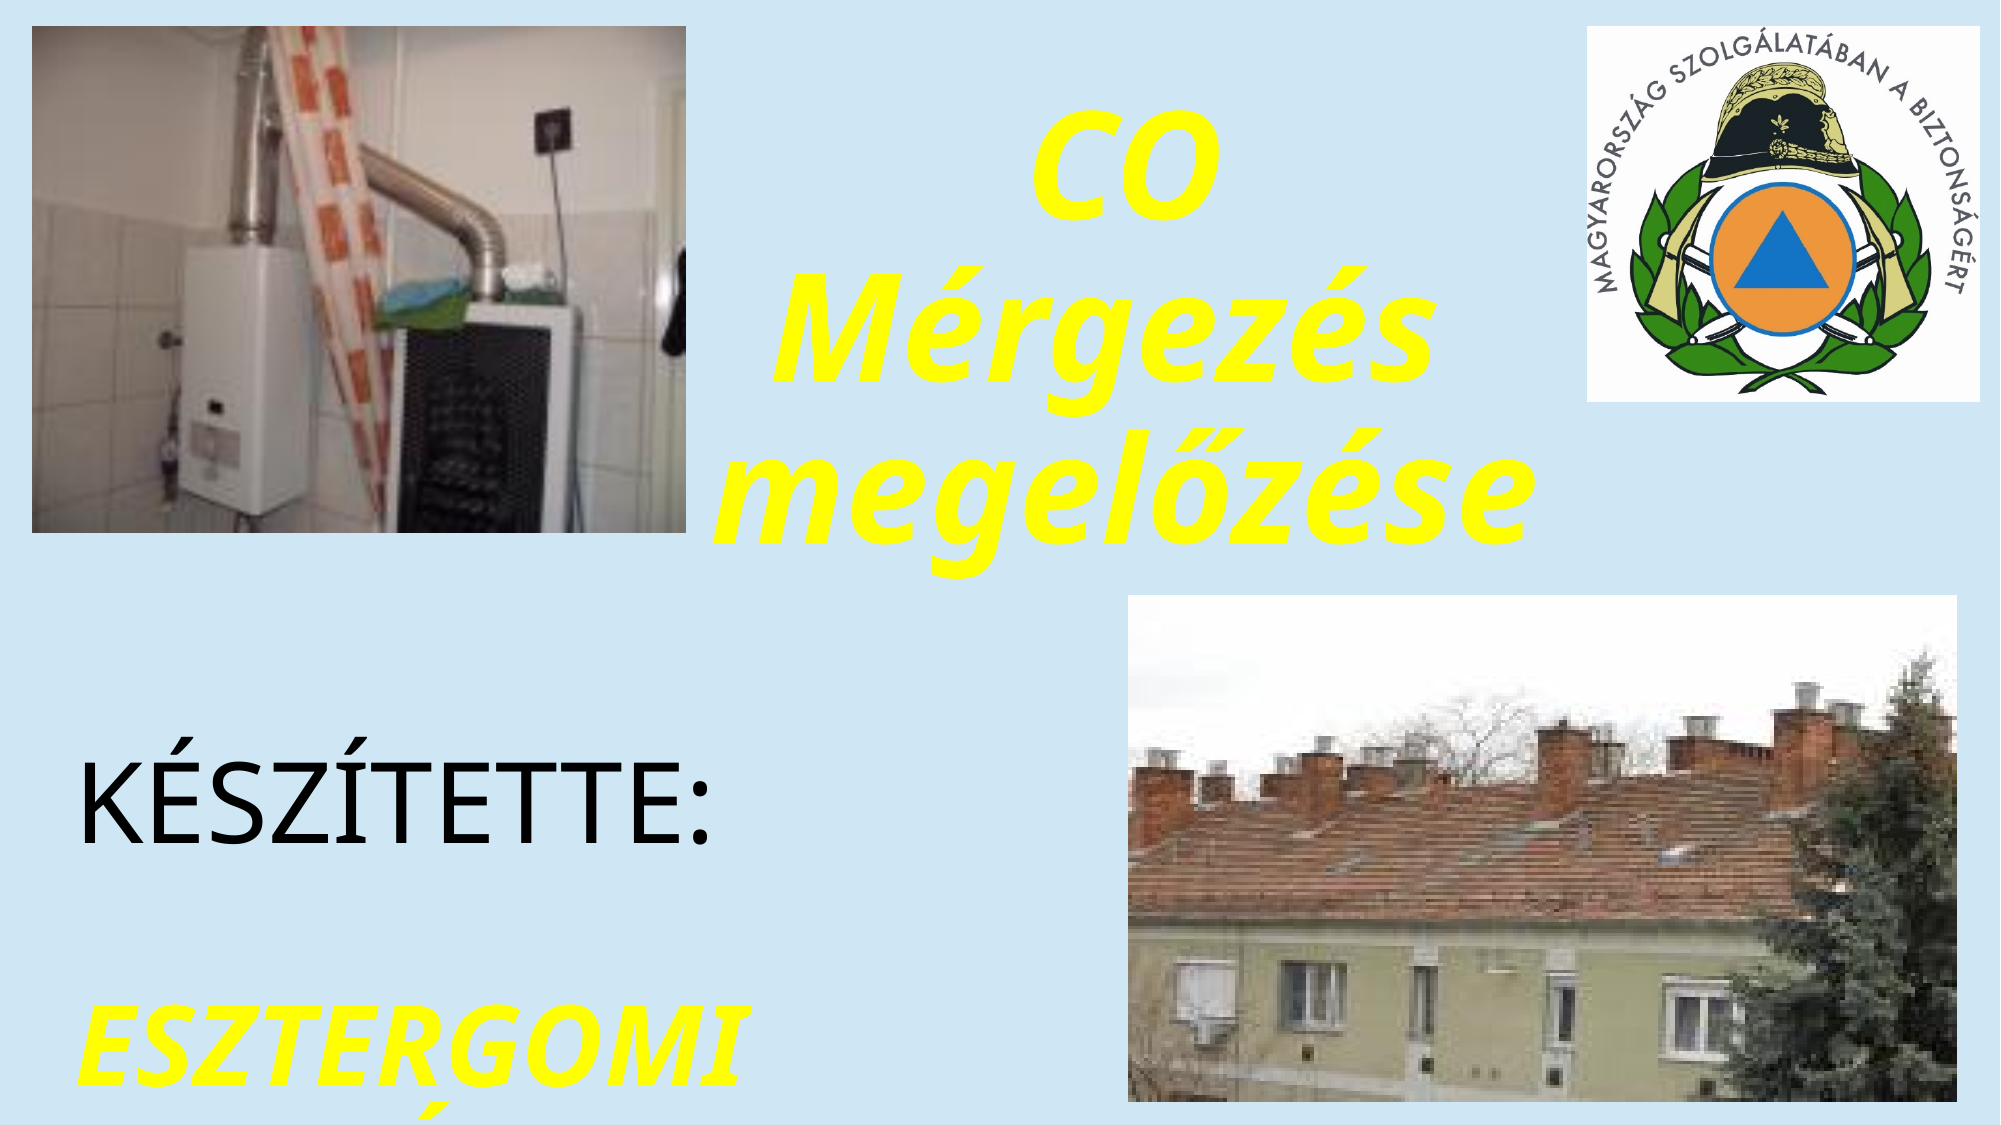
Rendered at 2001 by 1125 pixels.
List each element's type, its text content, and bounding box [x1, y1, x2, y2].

picture [32, 26, 686, 533]
picture [1587, 26, 1980, 402]
subtitle KÉSZÍTETTE: ESZTERGOMI HIVATÁSOS TŰZOLTÓPARANCSNOKSÁG Forrás: BM Országos Katasztrófavédelmi Főigazgatóság [59, 738, 1128, 1067]
picture [1128, 595, 1957, 1102]
title CO Mérgezés megelőzése [690, 82, 1559, 524]
